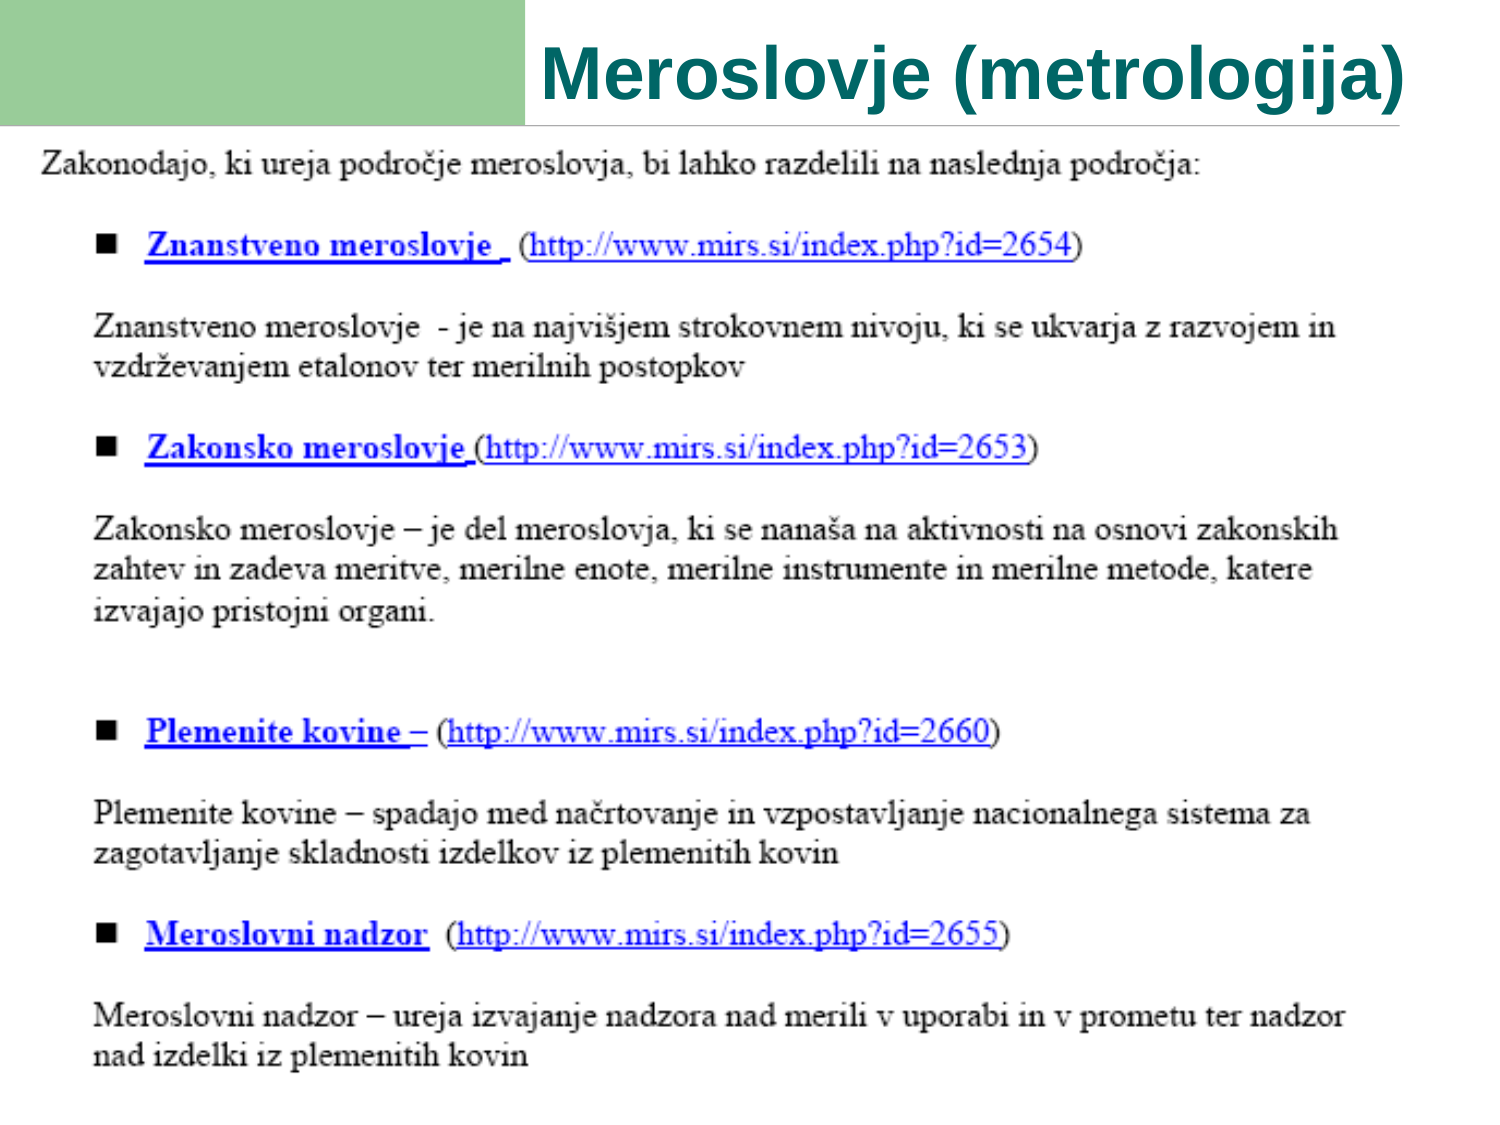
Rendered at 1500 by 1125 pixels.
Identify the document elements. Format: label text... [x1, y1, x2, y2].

title Meroslovje (metrologija) [525, 0, 1500, 124]
text_box [0, 125, 1400, 1125]
